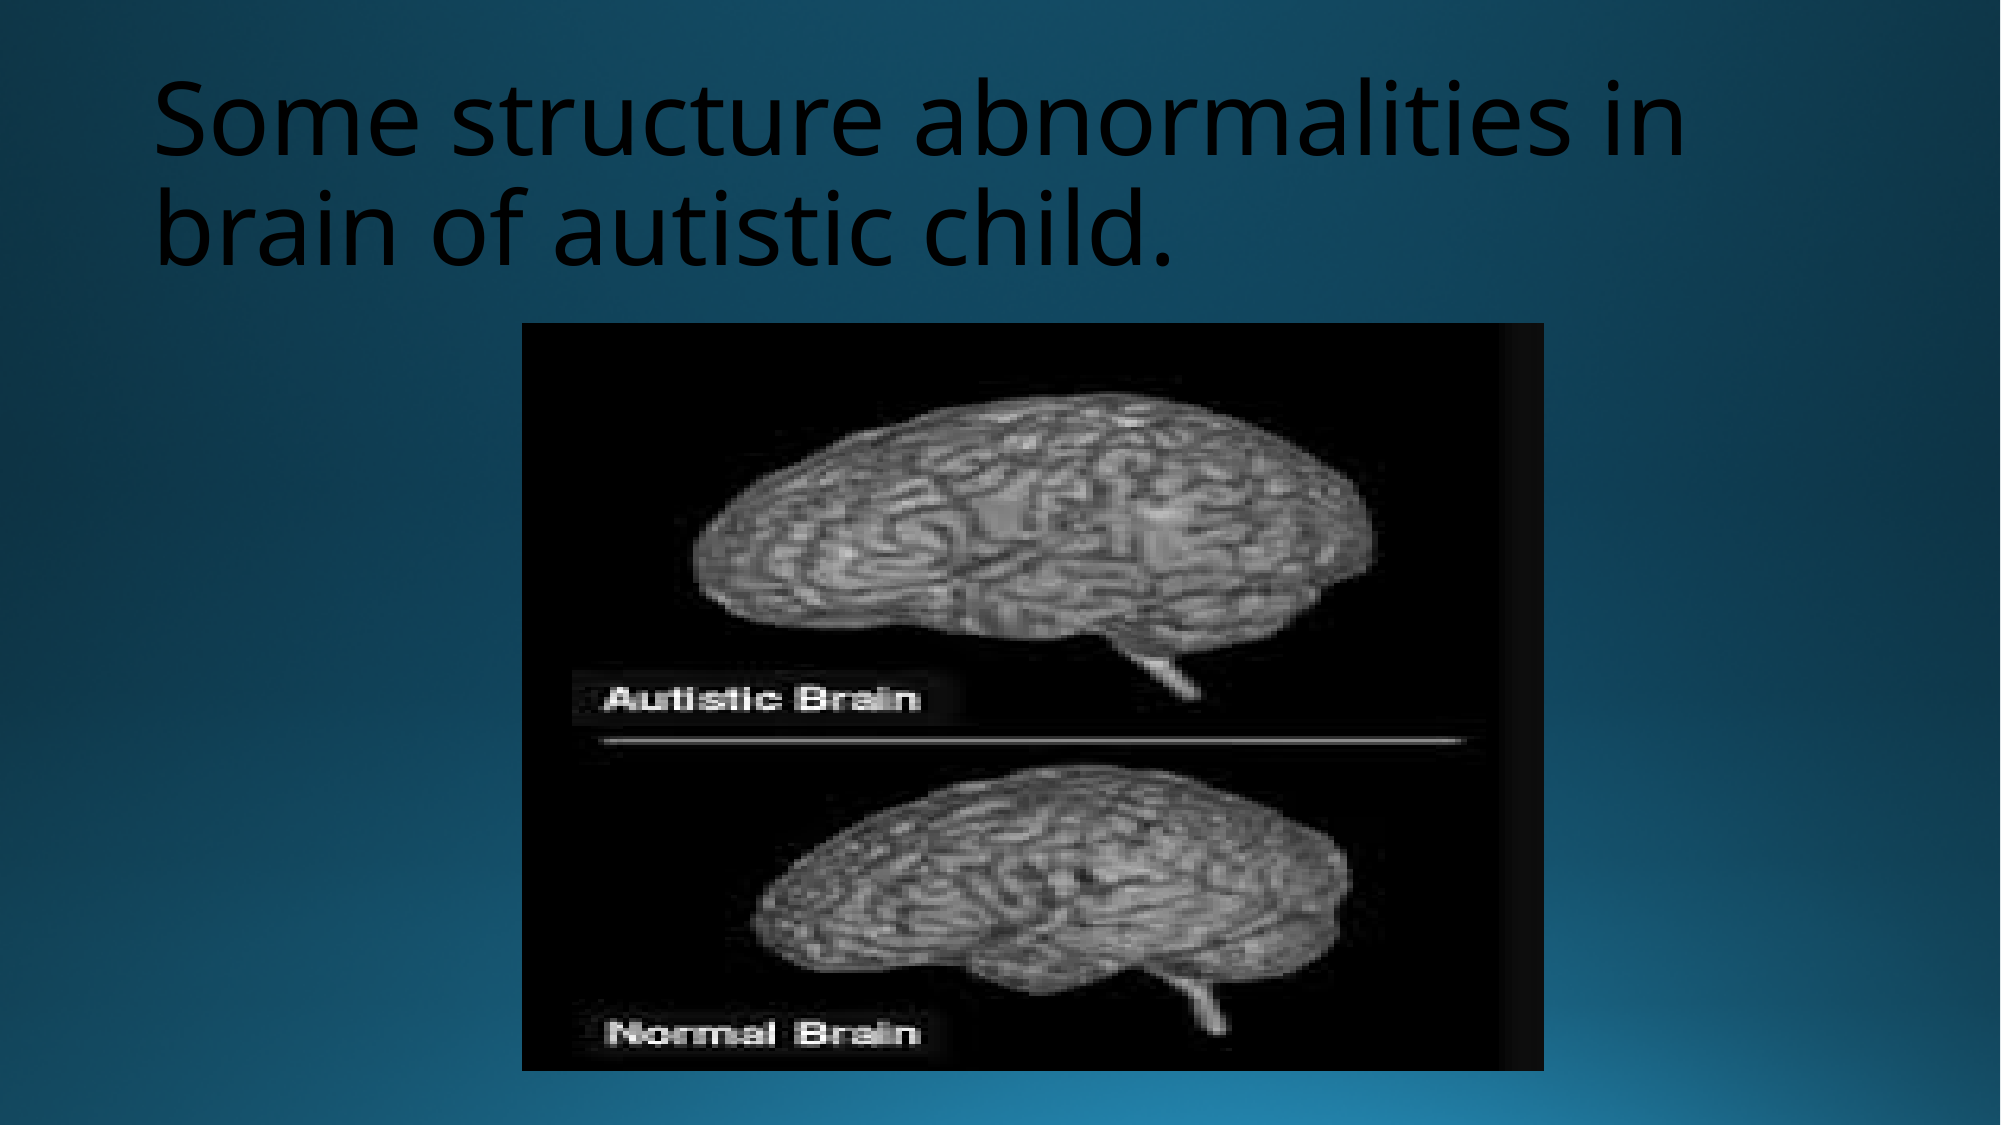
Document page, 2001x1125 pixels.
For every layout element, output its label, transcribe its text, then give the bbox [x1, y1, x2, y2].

picture [522, 323, 1544, 1071]
title Some structure abnormalities in brain of autistic child. [137, 59, 1863, 278]
